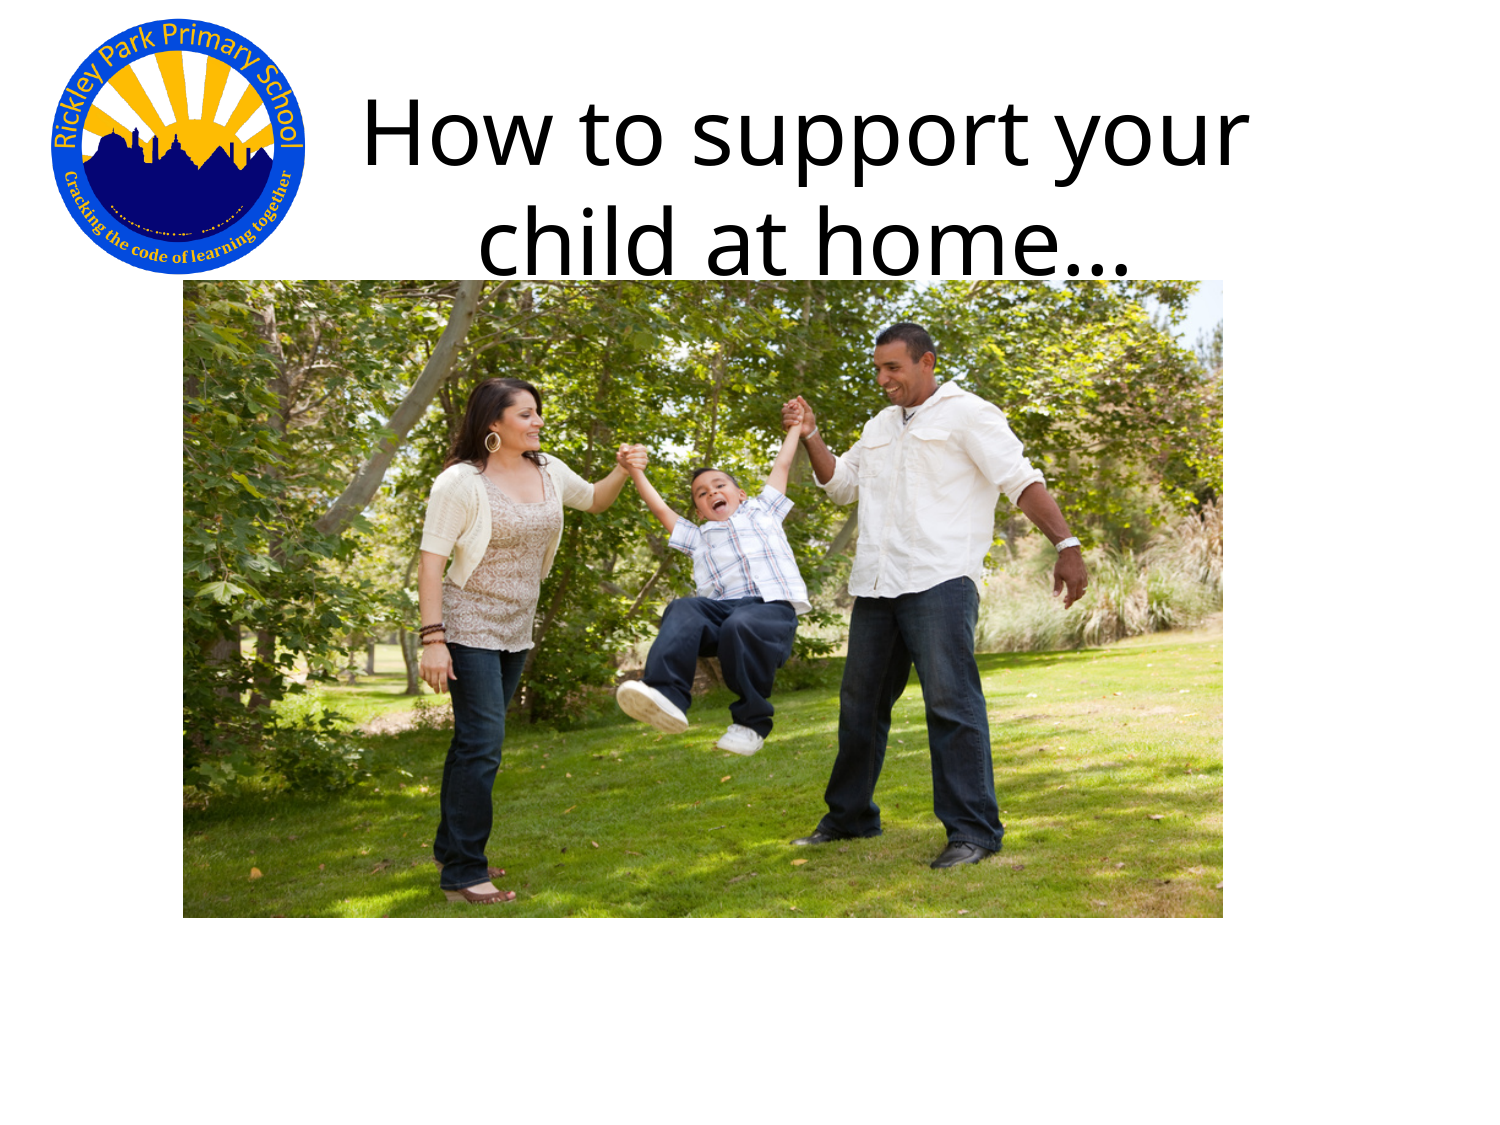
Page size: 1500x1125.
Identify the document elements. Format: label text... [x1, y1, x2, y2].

picture [48, 18, 307, 277]
picture [183, 280, 1223, 918]
title How to support your child at home… [305, 66, 1306, 288]
